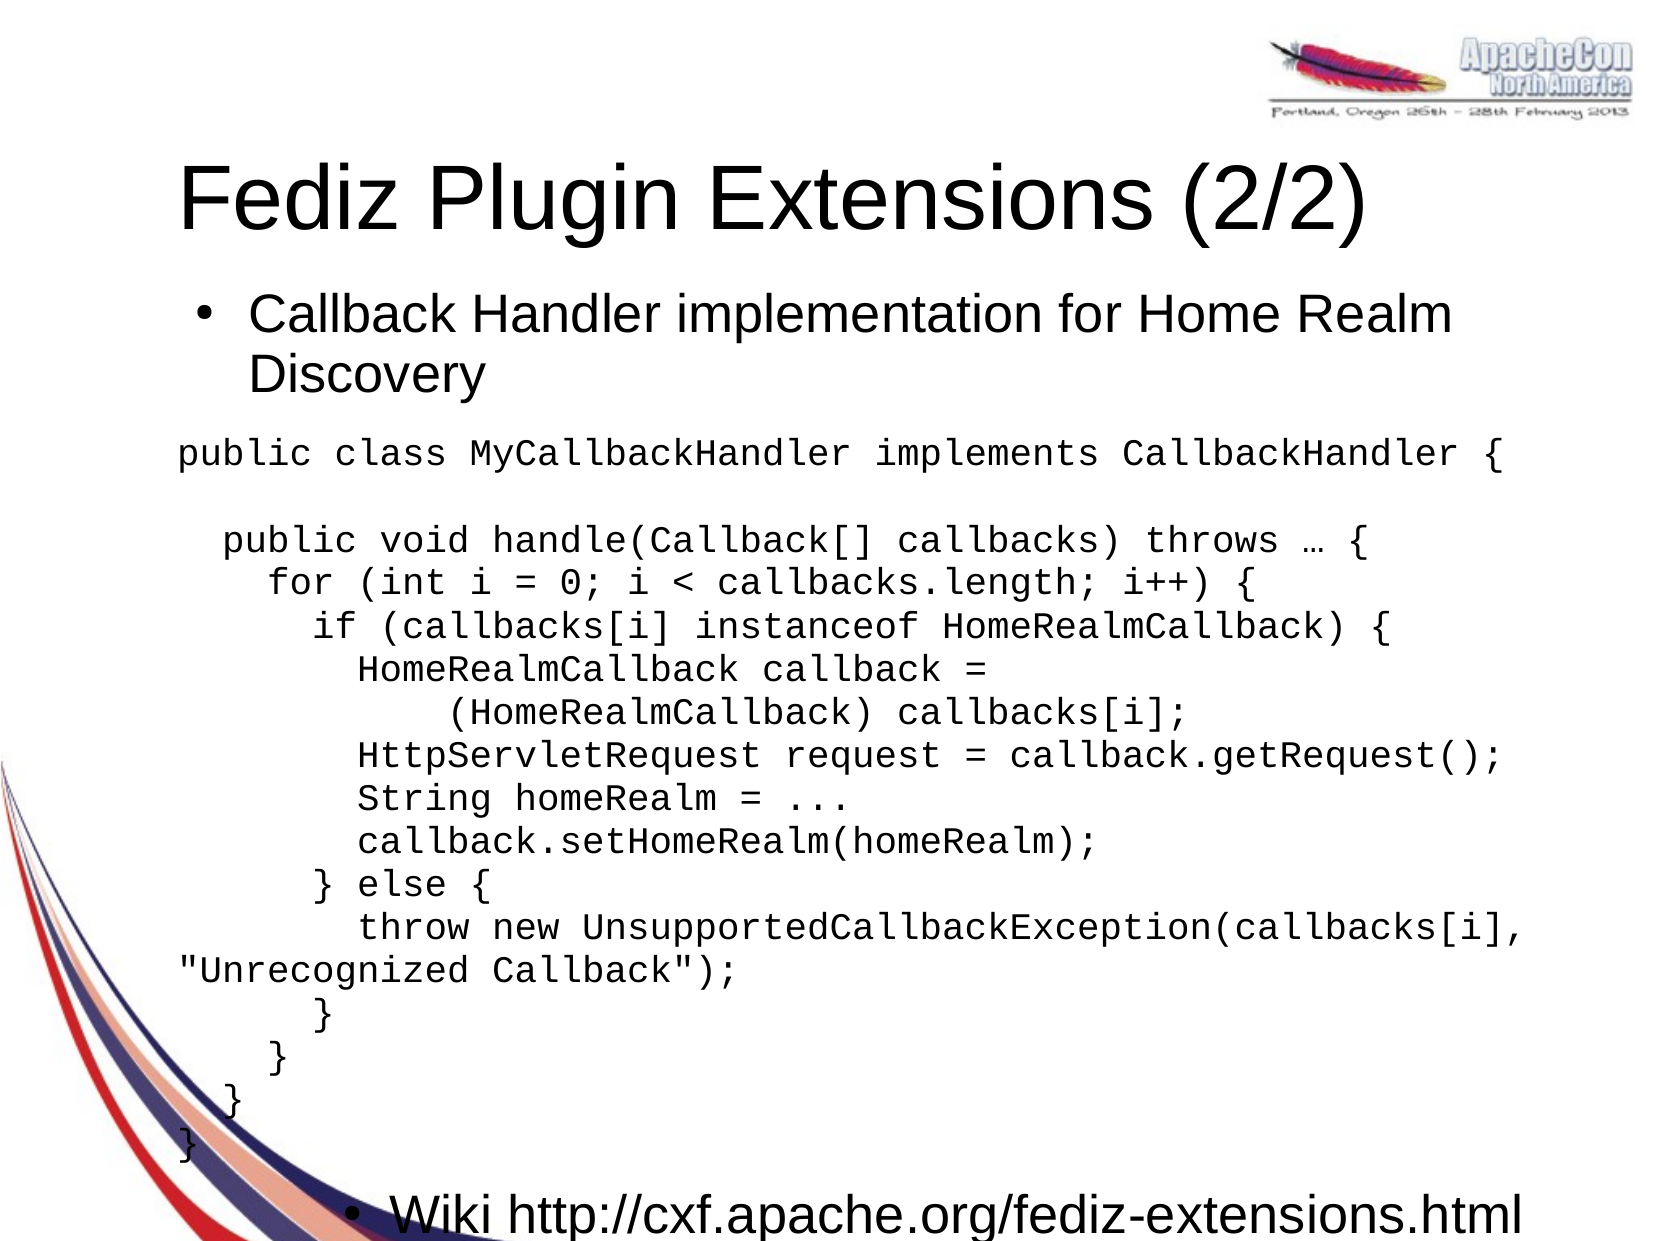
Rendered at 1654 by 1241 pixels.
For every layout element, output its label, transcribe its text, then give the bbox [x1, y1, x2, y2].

list Callback Handler implementation for Home Realm Discovery public class MyCallbackHandler implements CallbackHandler { public void handle(Callback[] callbacks) throws … { for (int i = 0; i < callbacks.length; i++) { if (callbacks[i] instanceof HomeRealmCallback) { HomeRealmCallback callback = (HomeRealmCallback) callbacks[i]; HttpServletRequest request = callback.getRequest(); String homeRealm = ... callback.setHomeRealm(homeRealm); } else { throw new UnsupportedCallbackException(callbacks[i], "Unrecognized Callback"); } } } } Wiki http://cxf.apache.org/fediz-extensions.html [177, 283, 1536, 1241]
title Fediz Plugin Extensions (2/2) [177, 146, 1536, 250]
picture [0, 0, 1654, 1241]
